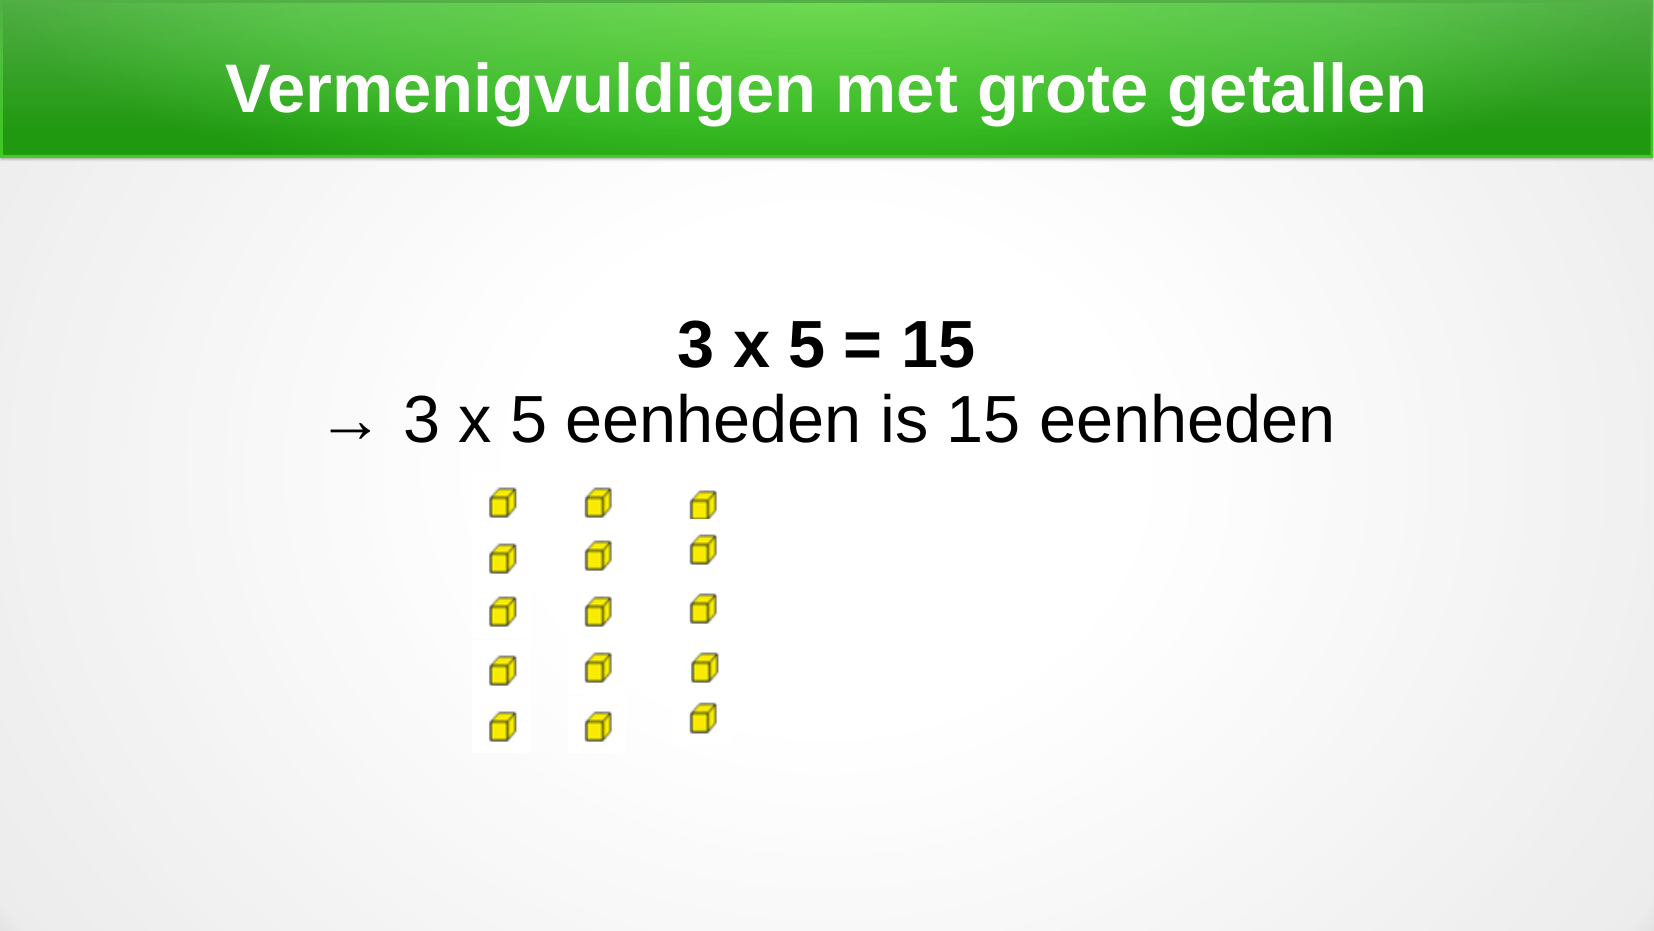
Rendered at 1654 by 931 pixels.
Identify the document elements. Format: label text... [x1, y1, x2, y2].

subtitle 3 x 5 = 15 → 3 x 5 eenheden is 15 eenheden [82, 224, 1571, 764]
picture [673, 578, 731, 635]
picture [673, 475, 731, 576]
title Vermenigvuldigen met grote getallen [82, 35, 1571, 142]
picture [472, 640, 531, 754]
picture [568, 472, 626, 694]
picture [472, 472, 531, 638]
picture [673, 637, 733, 745]
picture [568, 696, 626, 754]
